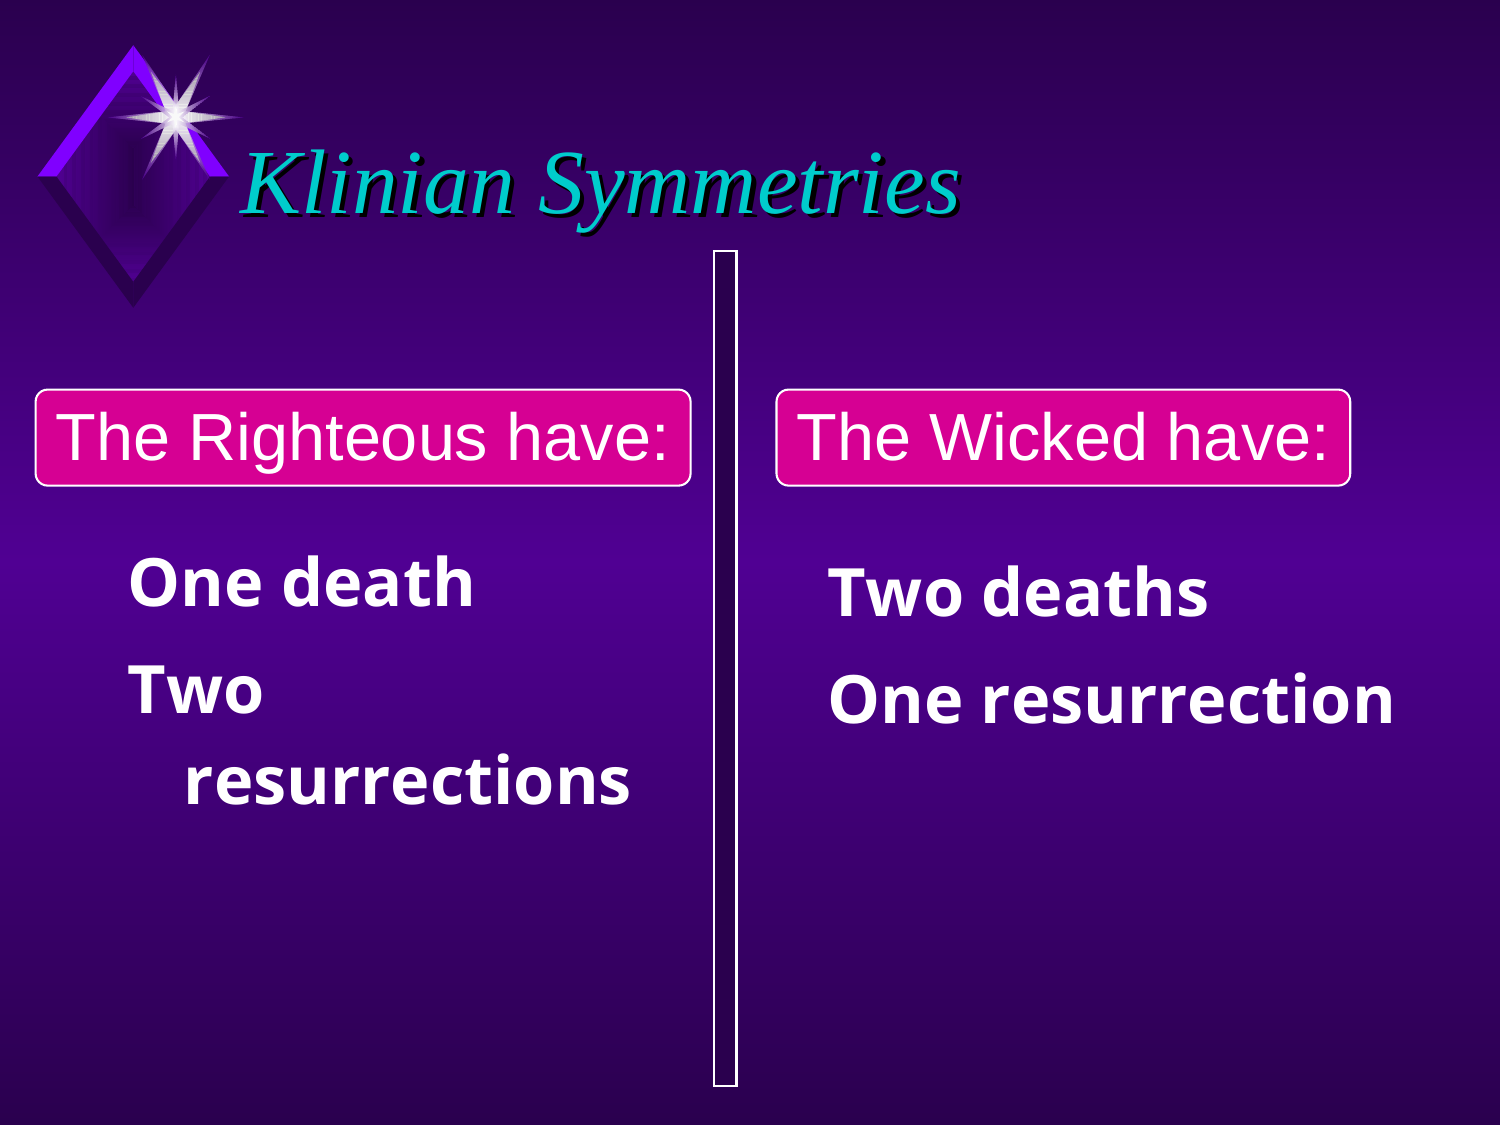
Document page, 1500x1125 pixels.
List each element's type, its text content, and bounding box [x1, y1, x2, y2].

list One death Two resurrections [112, 527, 713, 865]
list Two deaths One resurrection [812, 537, 1481, 888]
text_box [713, 251, 737, 1087]
text_box The Wicked have: [776, 389, 1351, 486]
title Klinian Symmetries [224, 78, 1388, 288]
text_box The Righteous have: [35, 389, 691, 486]
